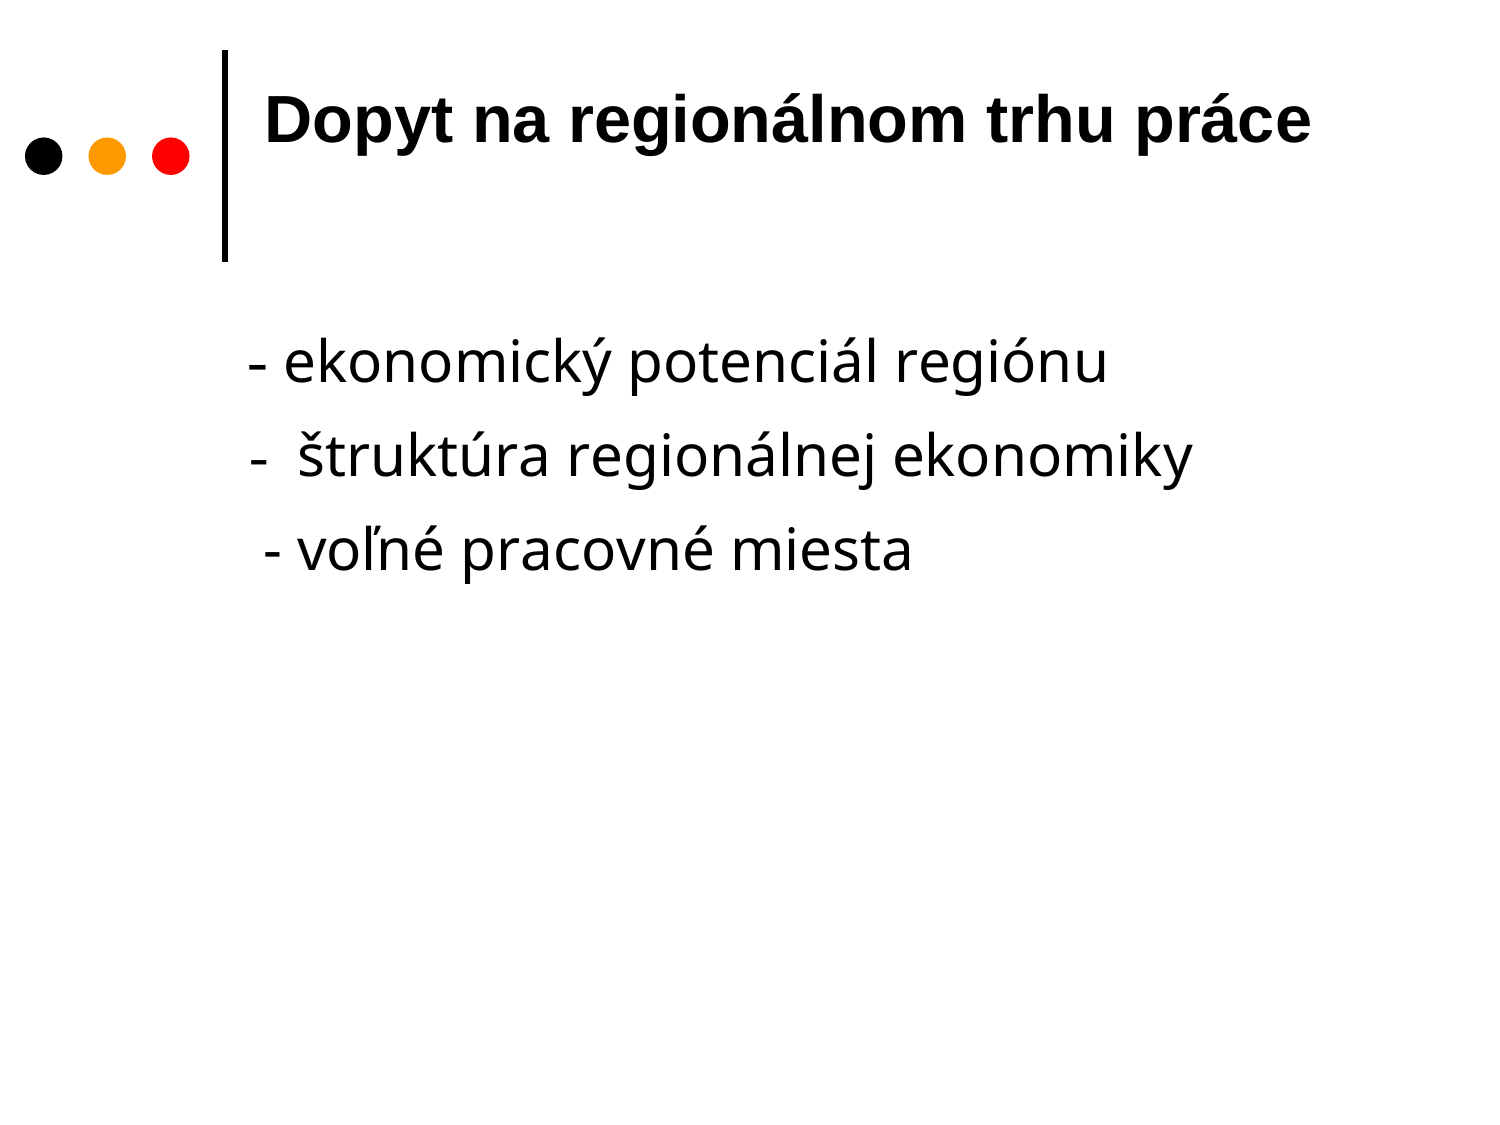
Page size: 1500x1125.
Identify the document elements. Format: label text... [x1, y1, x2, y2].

title Dopyt na regionálnom trhu práce [249, 31, 1401, 282]
list - ekonomický potenciál regiónu - štruktúra regionálnej ekonomiky - voľné pracovné miesta [74, 312, 1400, 888]
